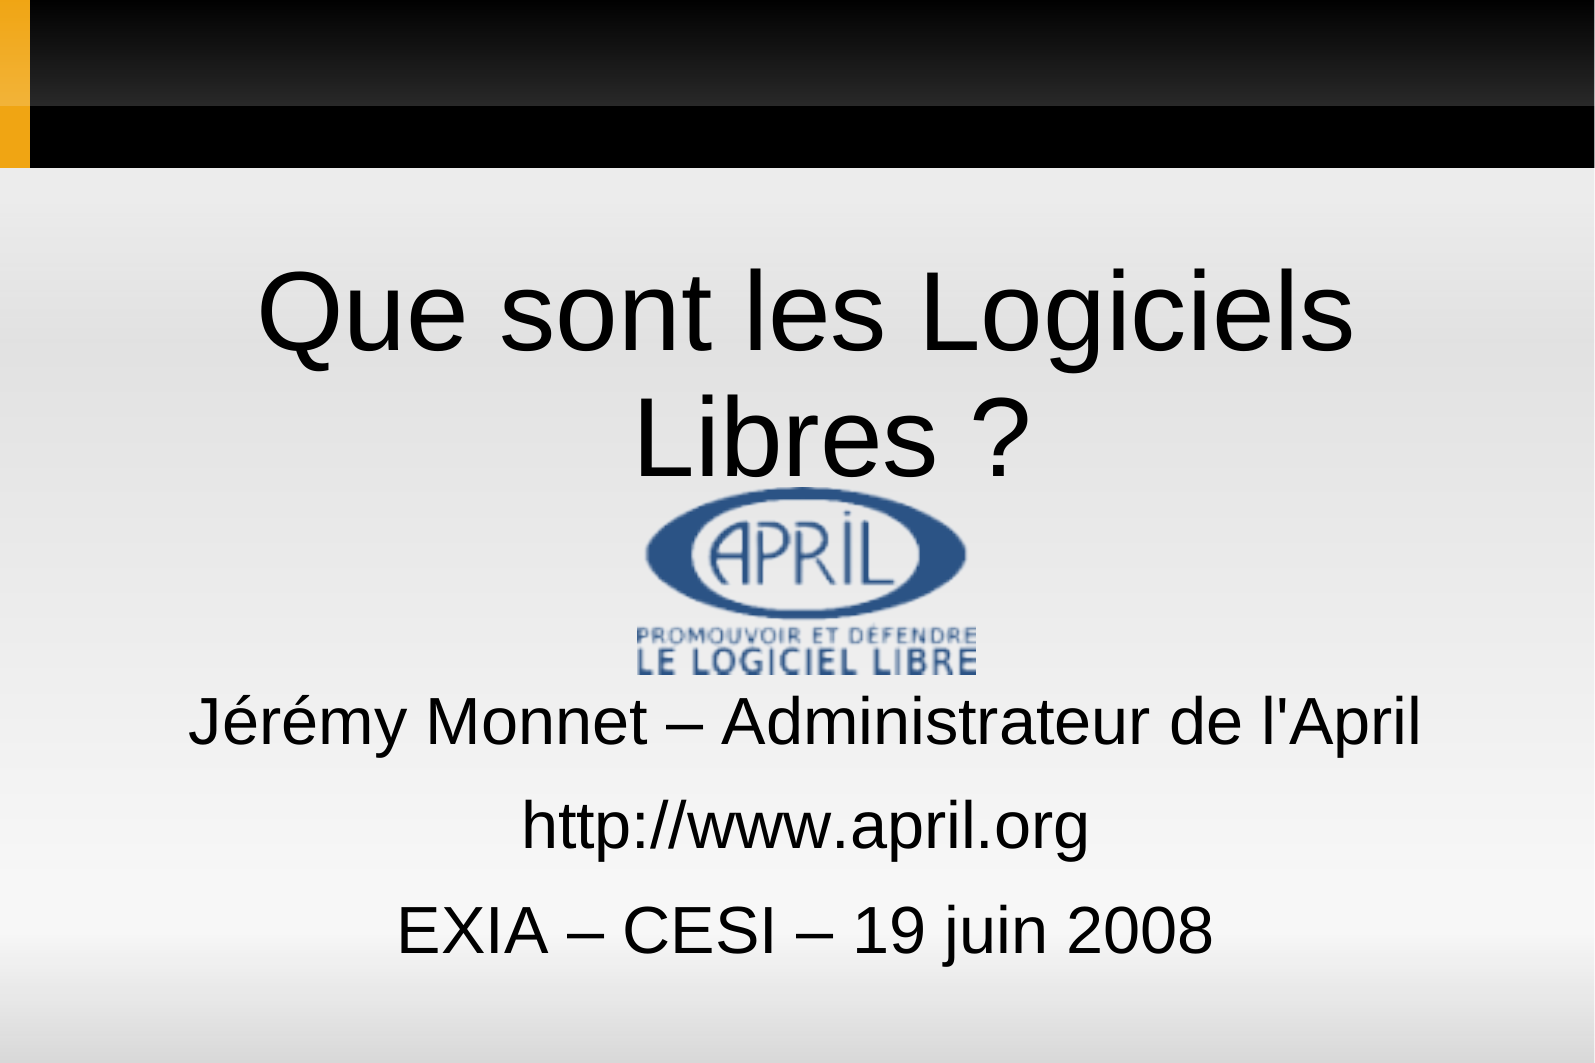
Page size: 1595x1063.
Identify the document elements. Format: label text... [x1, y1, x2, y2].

picture [0, 0, 1595, 1063]
list Que sont les Logiciels Libres ? Jérémy Monnet – Administrateur de l'April http://www.april.org EXIA – CESI – 19 juin 2008 [79, 248, 1515, 968]
